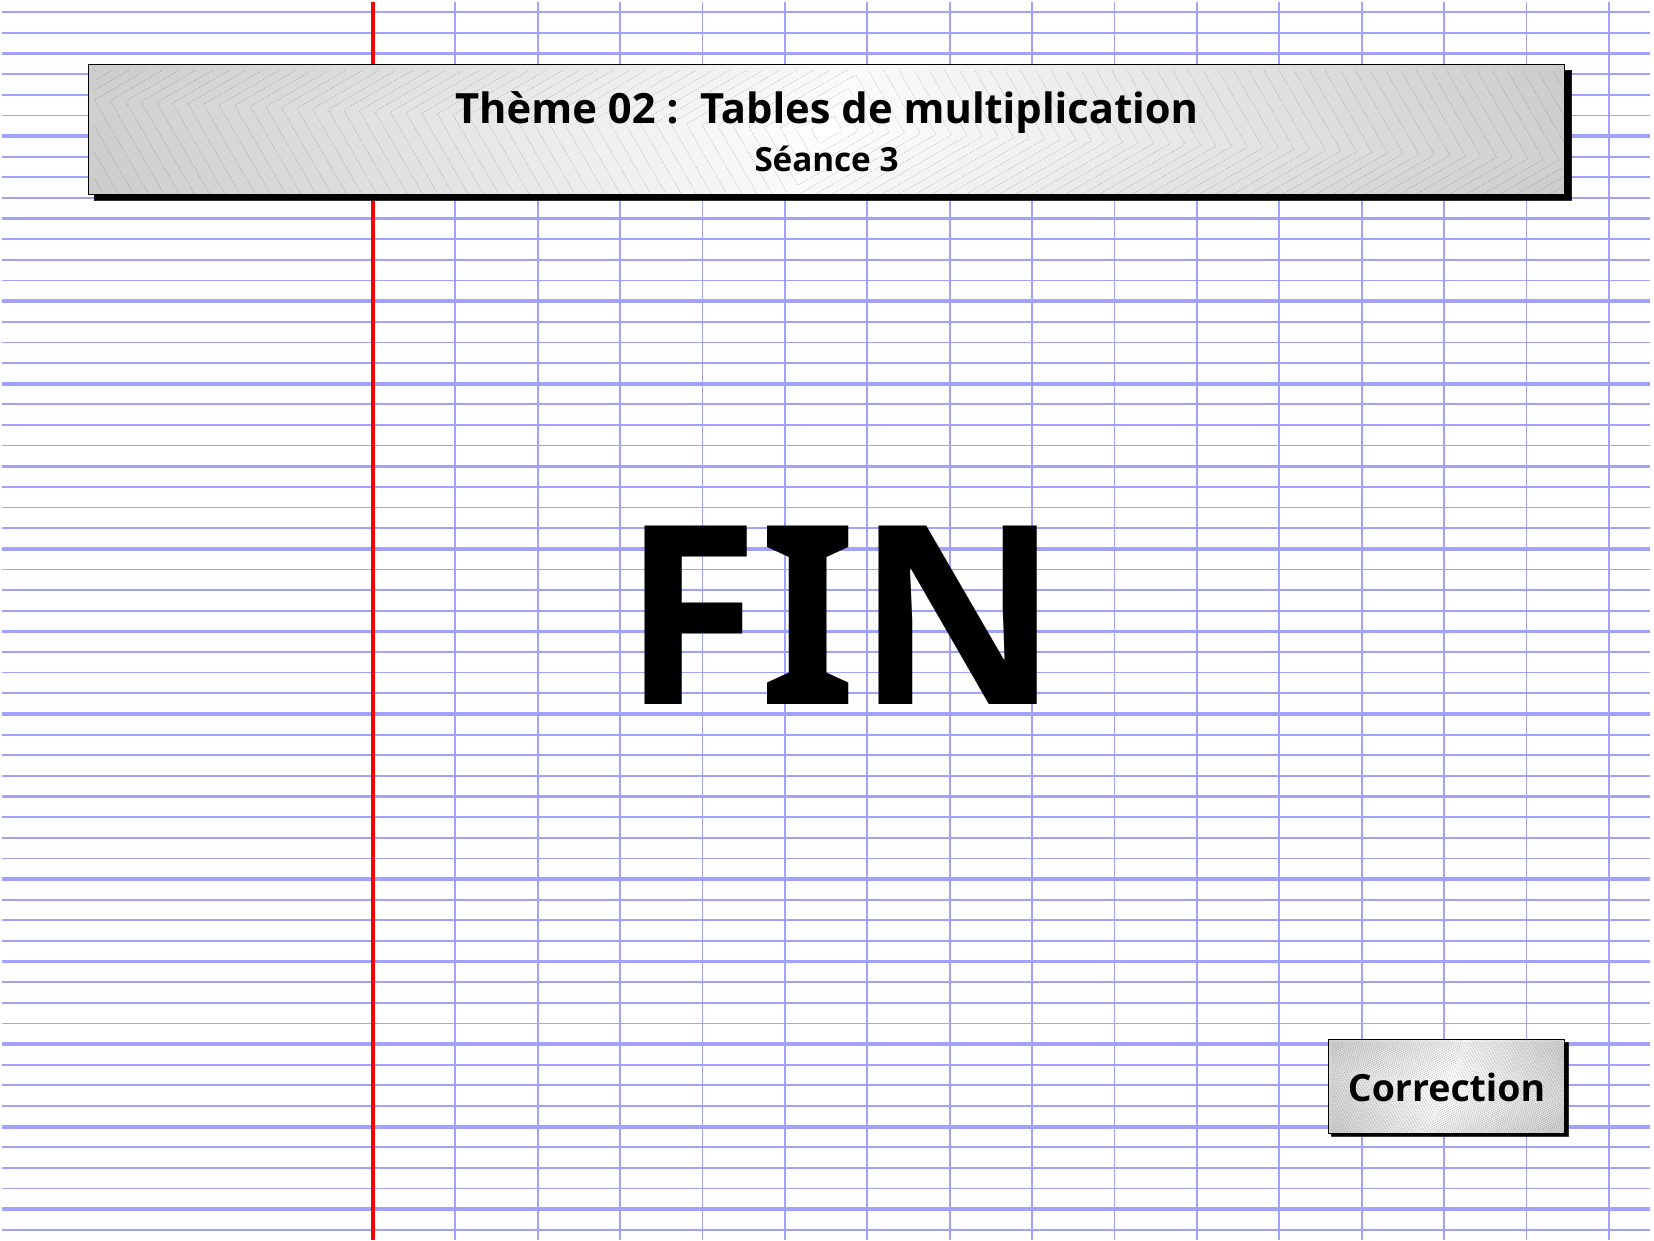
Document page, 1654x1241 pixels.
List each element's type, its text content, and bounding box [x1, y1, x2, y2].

text_box Correction [1328, 1039, 1565, 1134]
text_box Thème 02 : Tables de multiplication Séance 3 [88, 64, 1565, 195]
text_box FIN [413, 429, 1270, 798]
picture [0, 0, 1654, 1241]
